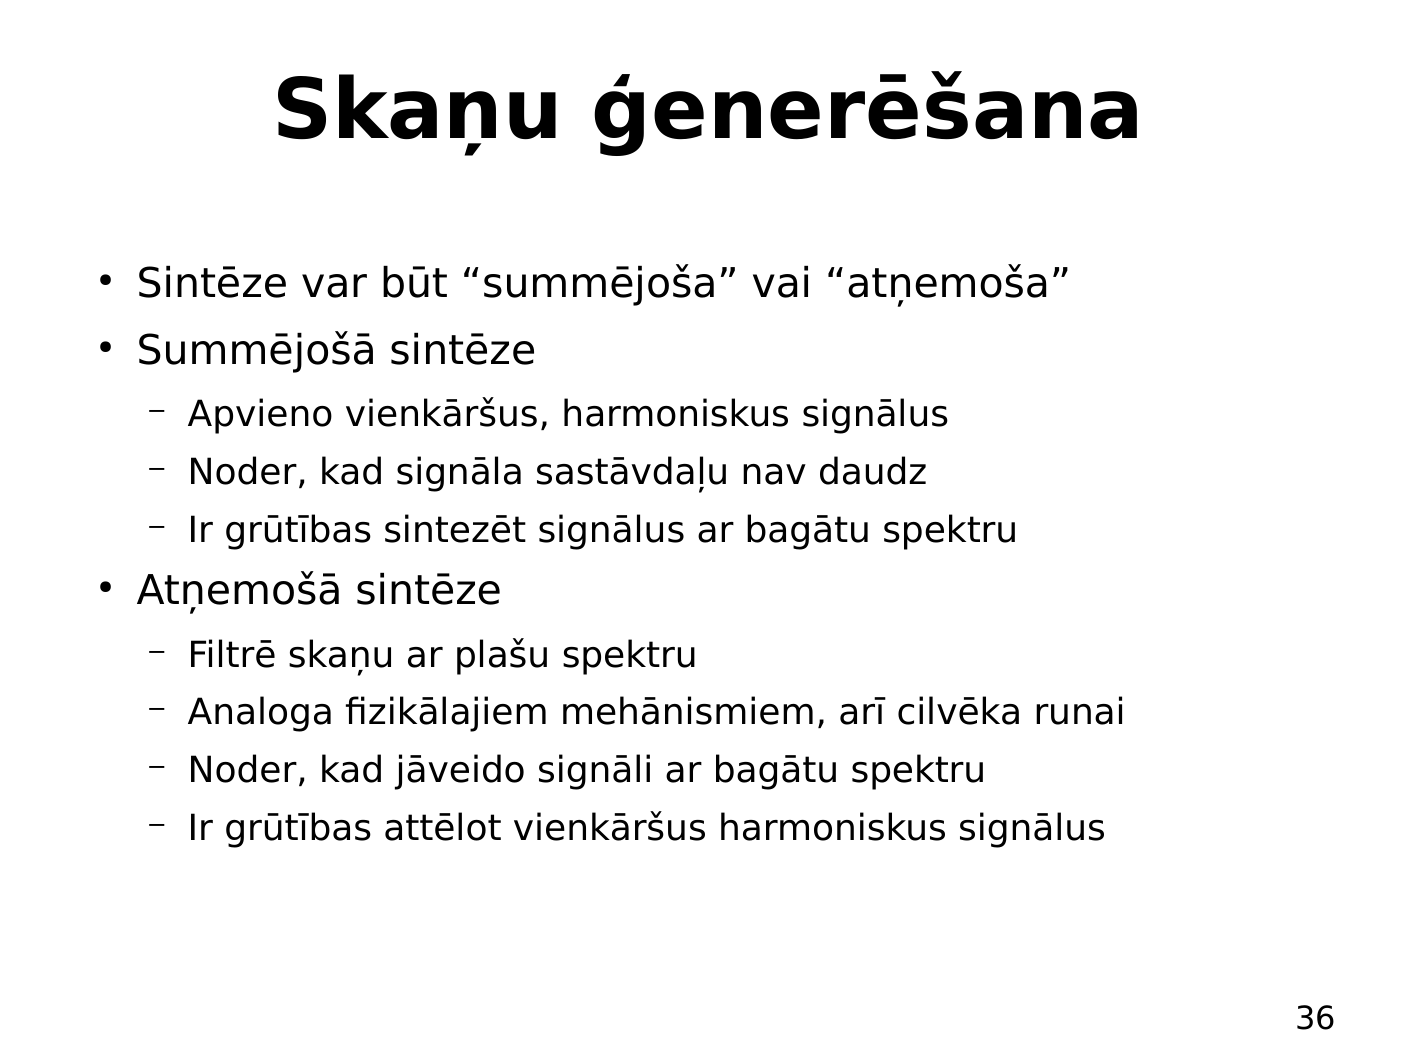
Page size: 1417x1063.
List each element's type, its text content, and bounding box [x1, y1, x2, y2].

title Skaņu ģenerēšana [70, 42, 1346, 168]
list Sintēze var būt “summējoša” vai “atņemoša” Summējošā sintēze Apvieno vienkāršus, harmoniskus signālus Noder, kad signāla sastāvdaļu nav daudz Ir grūtības sintezēt signālus ar bagātu spektru Atņemošā sintēze Filtrē skaņu ar plašu spektru Analoga fizikālajiem mehānismiem, arī cilvēka runai Noder, kad jāveido signāli ar bagātu spektru Ir grūtības attēlot vienkāršus harmoniskus signālus [70, 248, 1346, 865]
